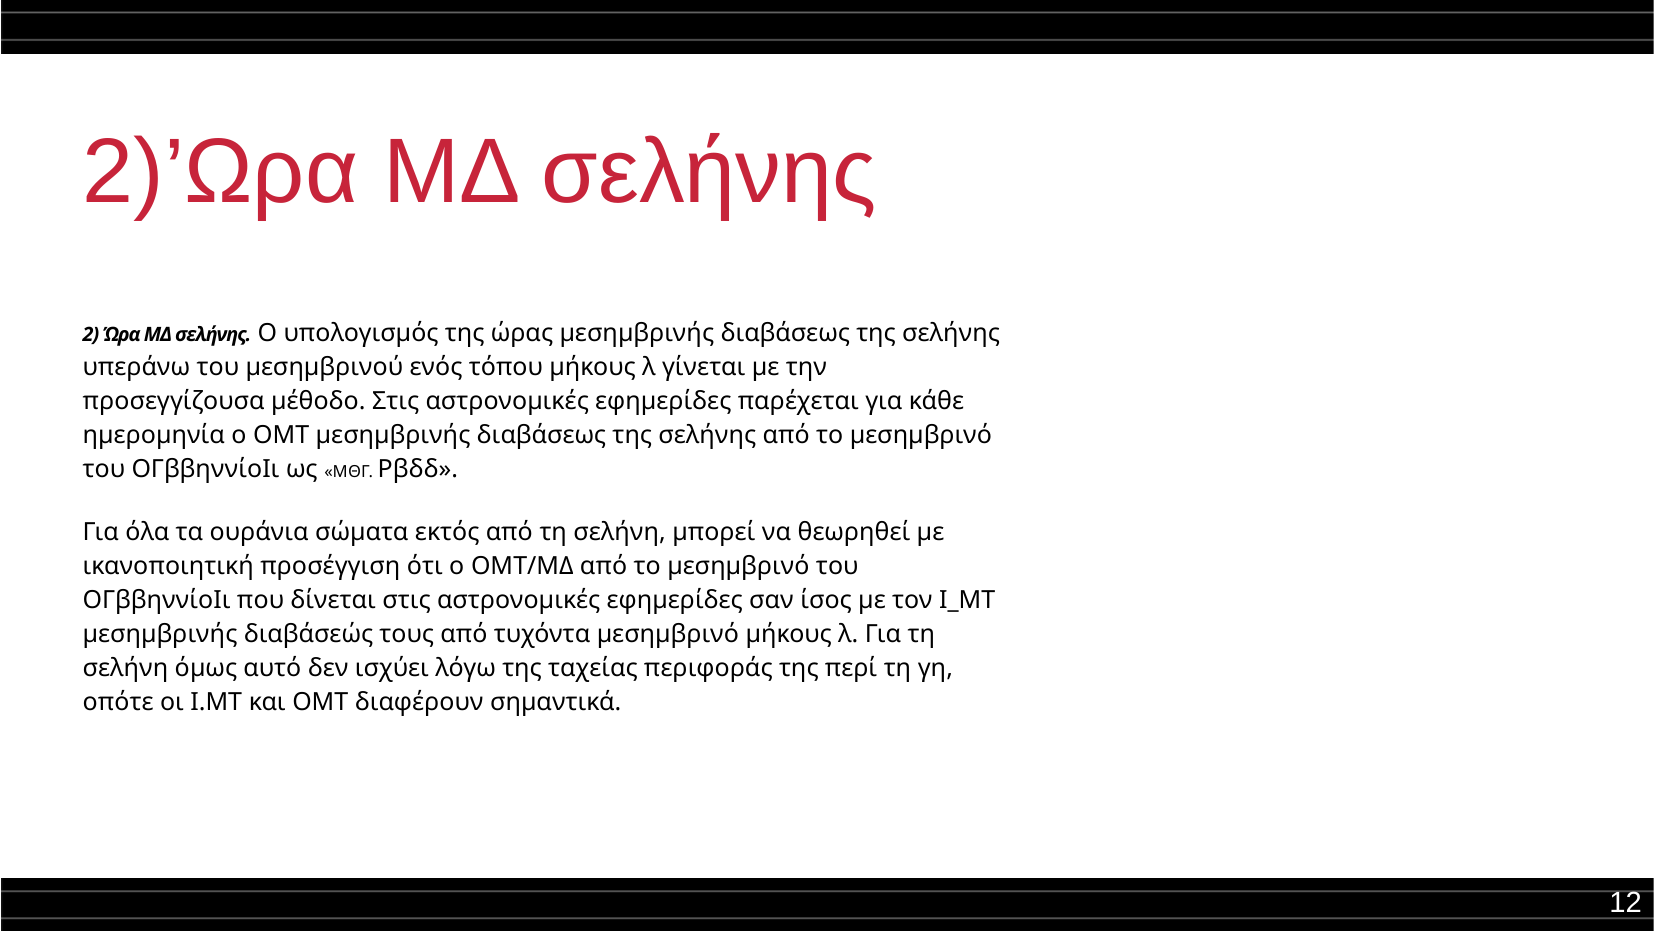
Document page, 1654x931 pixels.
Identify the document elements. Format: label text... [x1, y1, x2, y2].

title 2)’Ωρα ΜΔ σελήνης [82, 92, 1571, 249]
picture [1, 878, 1654, 931]
list 2) Ώρα ΜΔ σελήνης. Ο υπολογισμός της ώρας μεσημβρινής διαβάσεως της σελήνης υπεράνω του μεσημβρινού ενός τόπου μήκους λ γίνεται με την προσεγγίζουσα μέθοδο. Στις αστρονομικές εφημερίδες παρέχεται για κάθε ημερομηνία ο ΟΜΤ μεσημβρινής διαβάσεως της σελήνης από το μεσημβρινό του ΟΓββηννίοΙι ως «Μθγ. Ρβδδ». Για όλα τα ουράνια σώματα εκτός από τη σελήνη, μπορεί να θεωρηθεί με ικανοποιητική προσέγγιση ότι ο ΟΜΤ/ΜΔ από το μεσημβρινό του ΟΓββηννίοΙι που δίνεται στις αστρονομικές εφημερίδες σαν ίσος με τον Ι_ΜΤ μεσημβρινής διαβάσεώς τους από τυχόντα μεσημβρινό μήκους λ. Για τη σελήνη όμως αυτό δεν ισχύει λόγω της ταχείας περιφοράς της περί τη γη, οπότε οι Ι.ΜΤ και ΟΜΤ διαφέρουν σημαντικά. [82, 271, 1013, 826]
picture [1, 0, 1654, 54]
